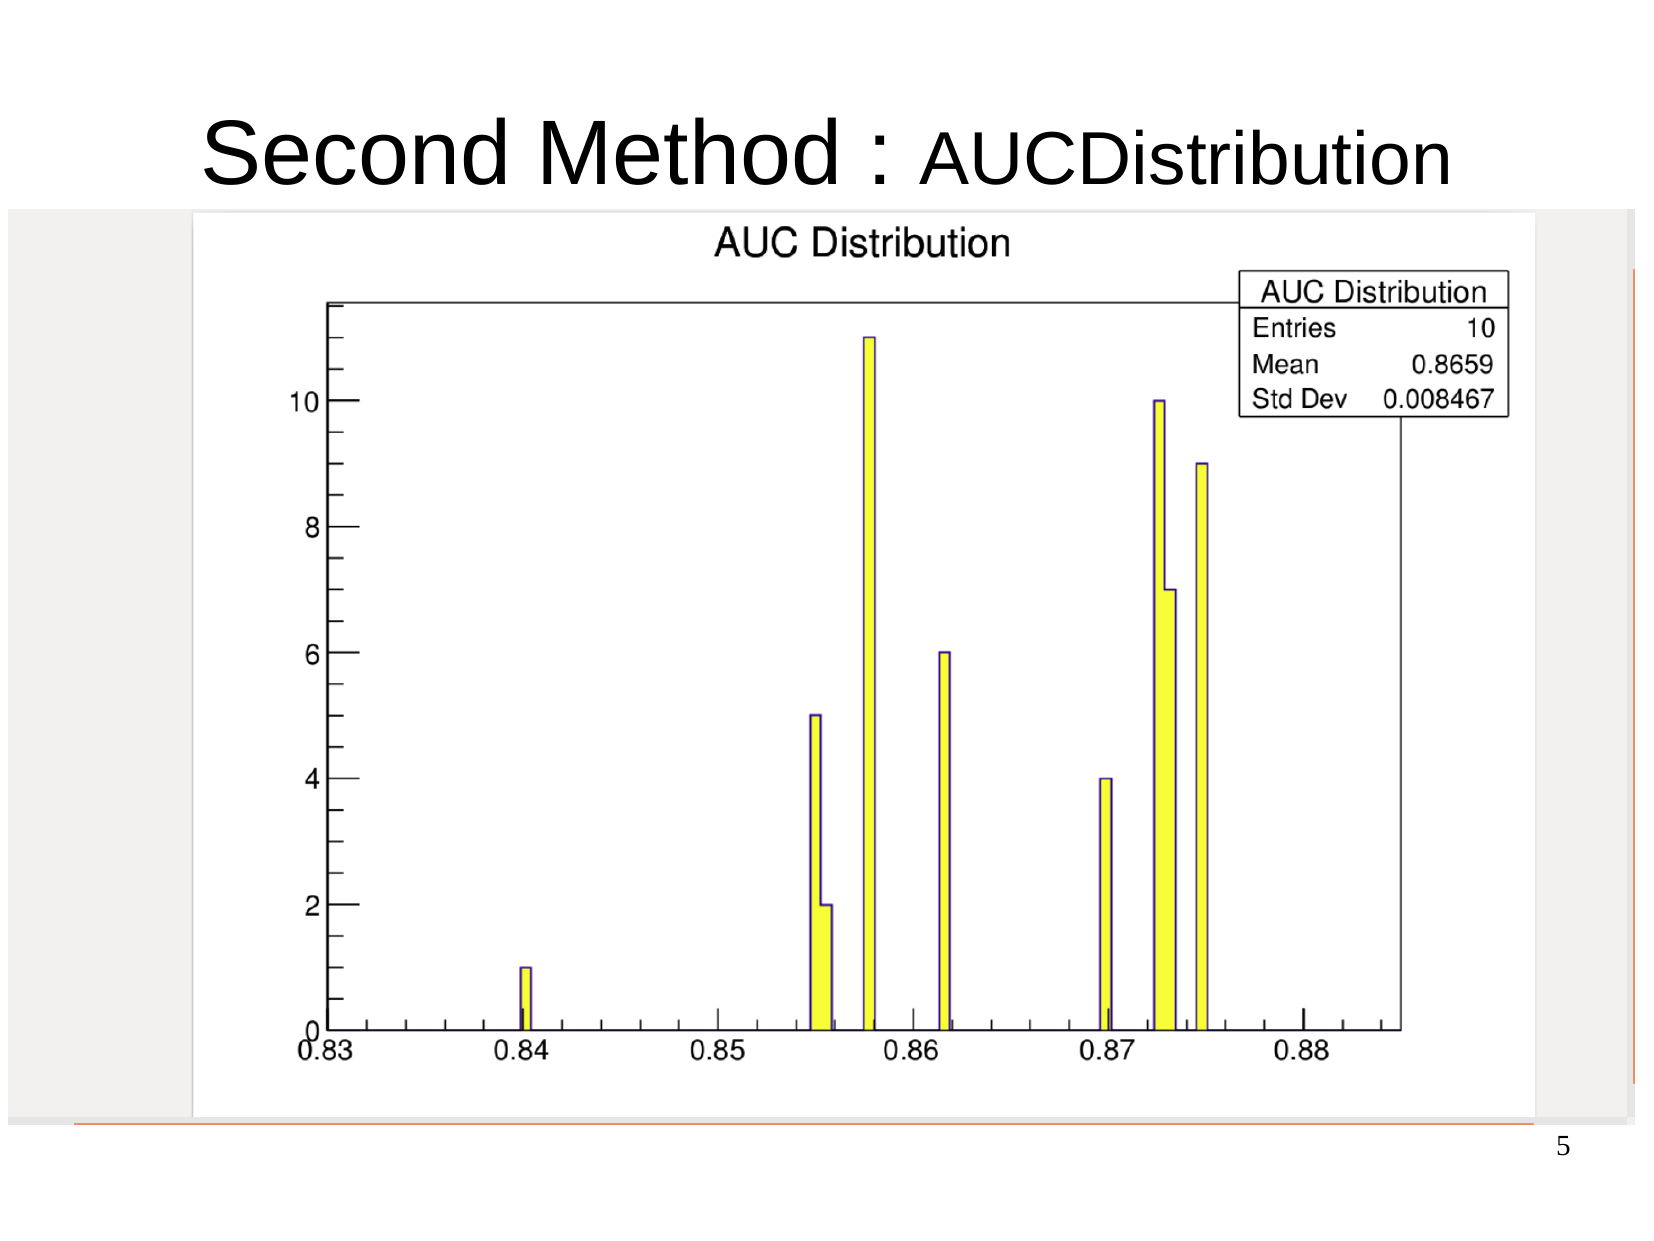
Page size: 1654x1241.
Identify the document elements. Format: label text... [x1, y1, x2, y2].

picture [8, 209, 1636, 1126]
title Second Method : AUCDistribution [82, 49, 1571, 209]
